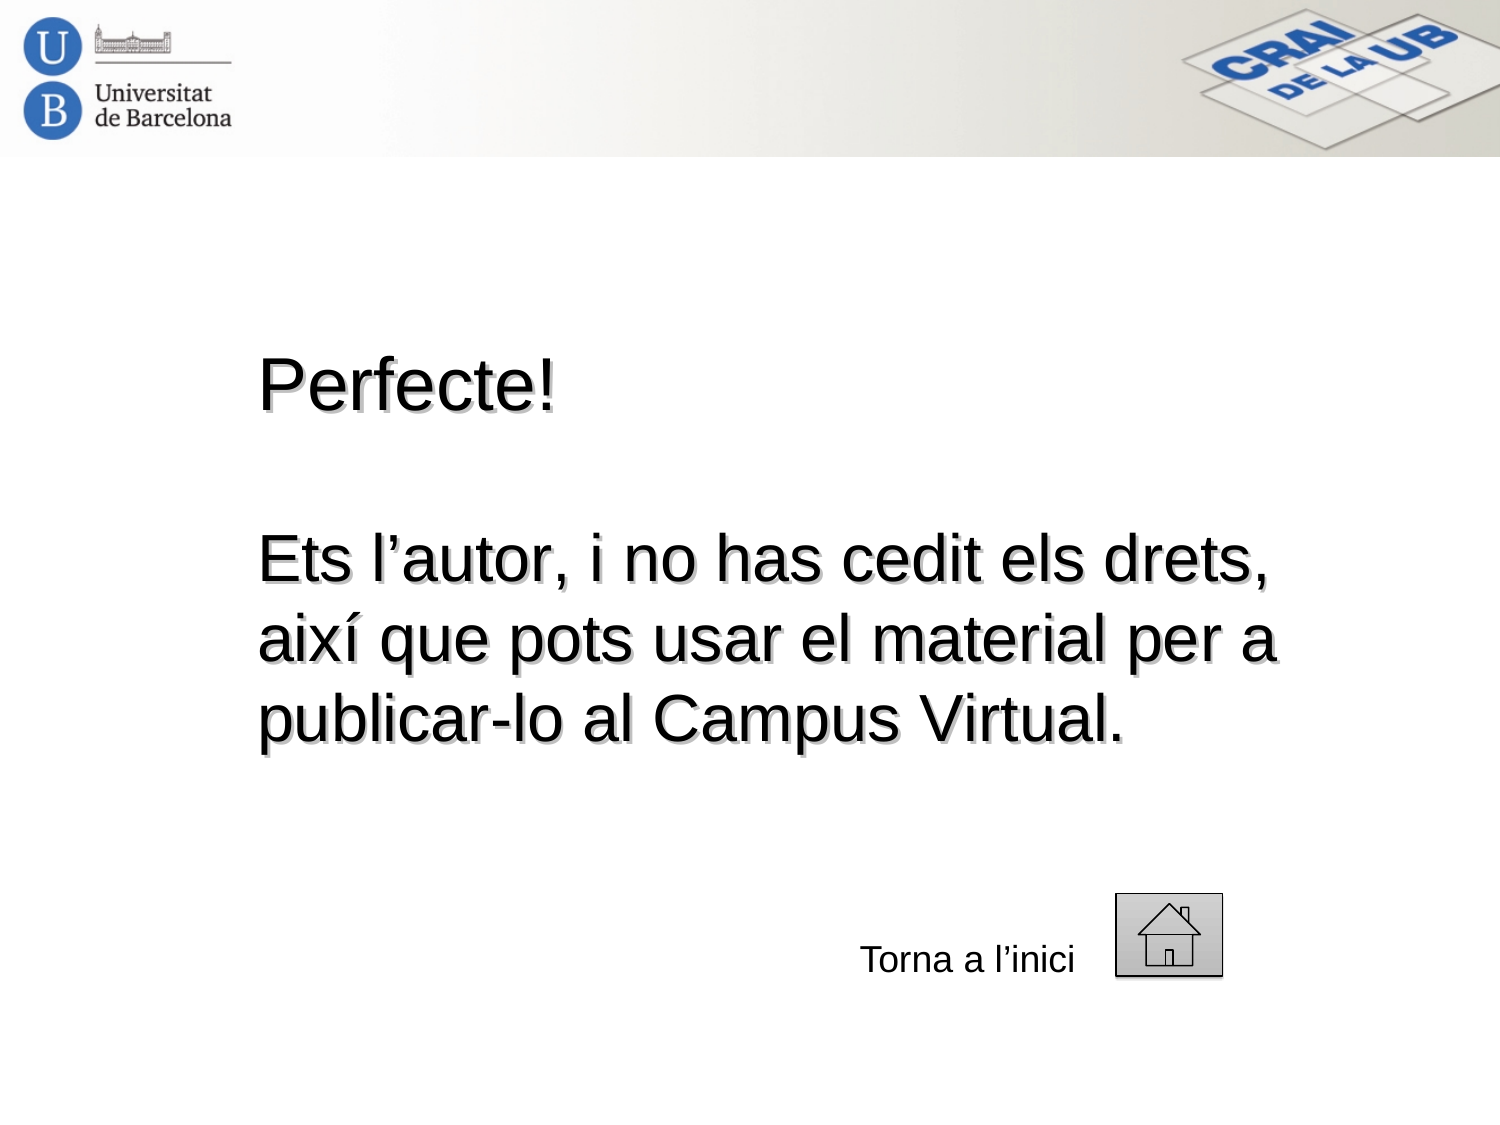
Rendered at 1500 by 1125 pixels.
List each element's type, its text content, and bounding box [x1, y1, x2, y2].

text_box Torna a l’inici [844, 927, 1124, 988]
title Perfecte! Ets l’autor, i no has cedit els drets, així que pots usar el material per a publicar-lo al Campus Virtual. [242, 326, 1353, 764]
text_box [1116, 893, 1223, 976]
